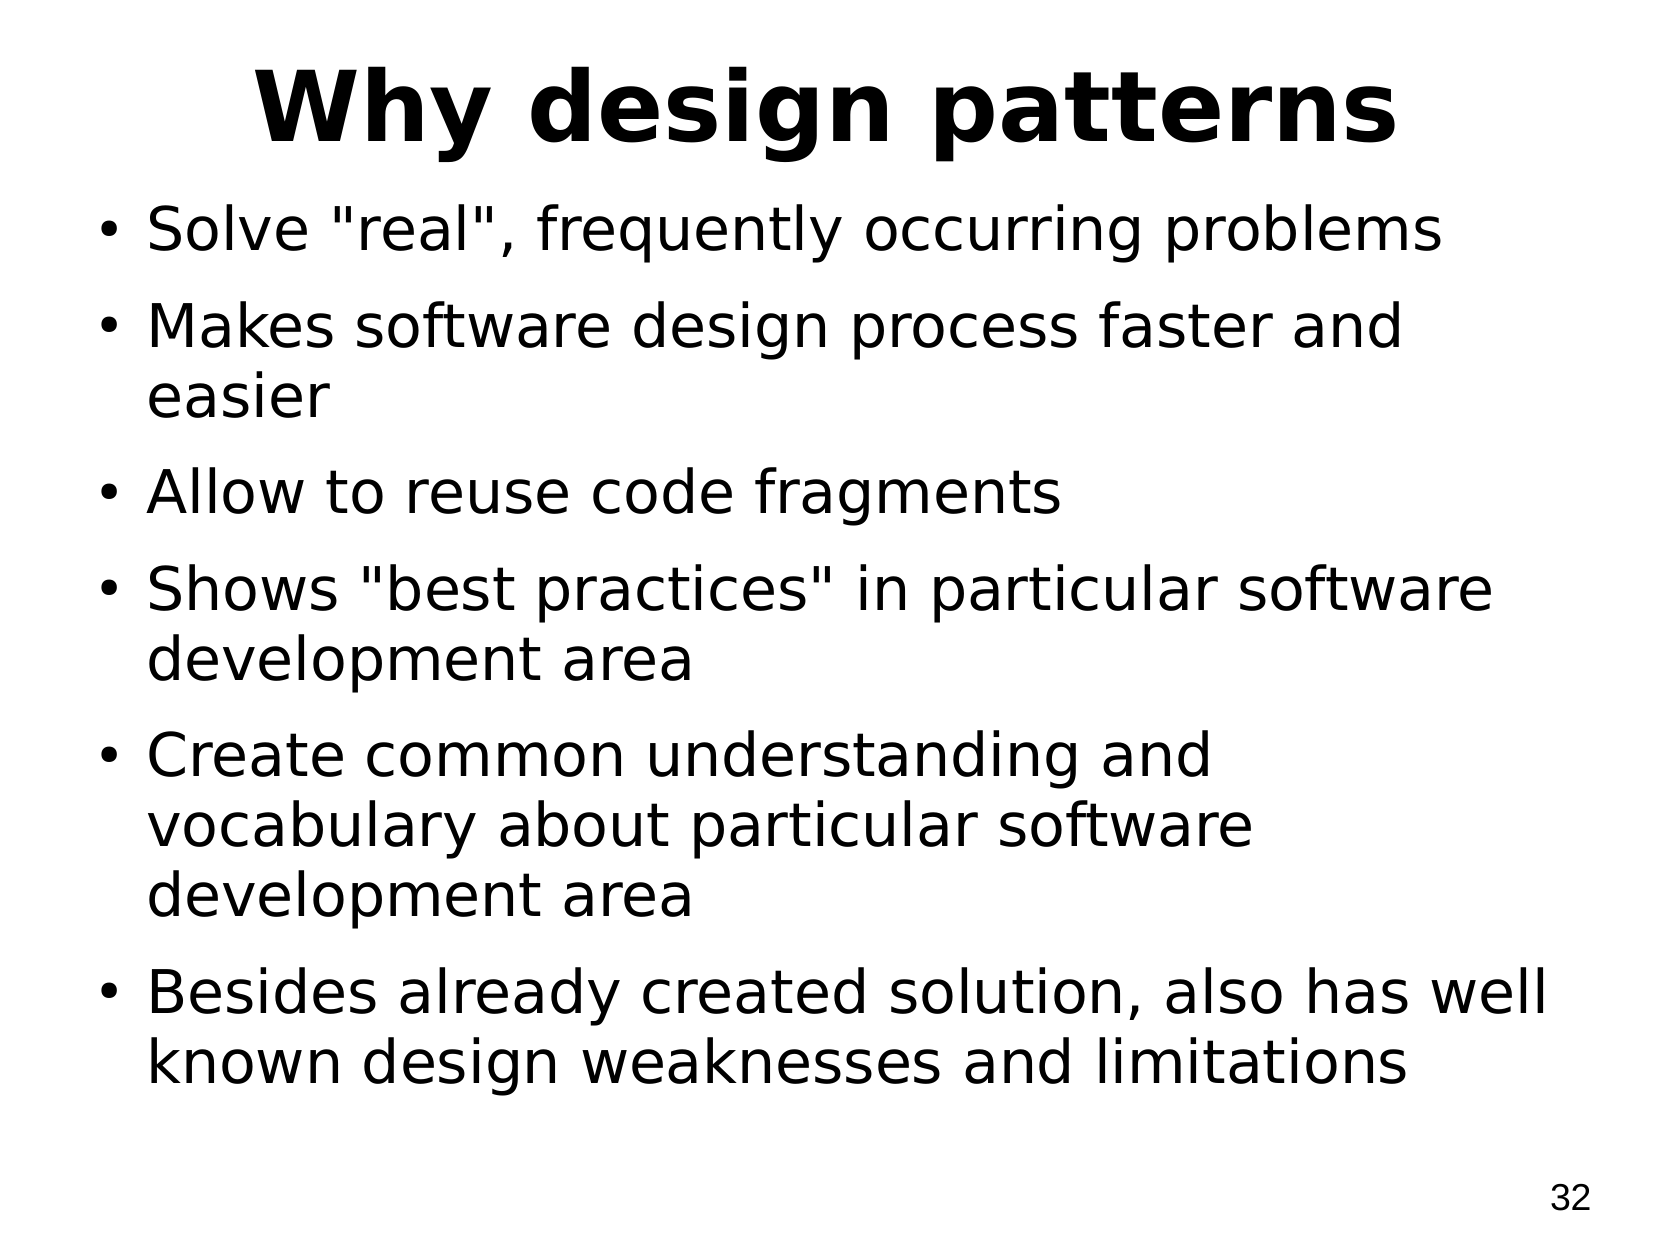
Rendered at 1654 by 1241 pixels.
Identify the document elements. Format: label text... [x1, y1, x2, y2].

title Why design patterns [82, 49, 1571, 166]
list Solve "real", frequently occurring problems Makes software design process faster and easier Allow to reuse code fragments Shows "best practices" in particular software development area Create common understanding and vocabulary about particular software development area Besides already created solution, also has well known design weaknesses and limitations [82, 195, 1561, 1156]
